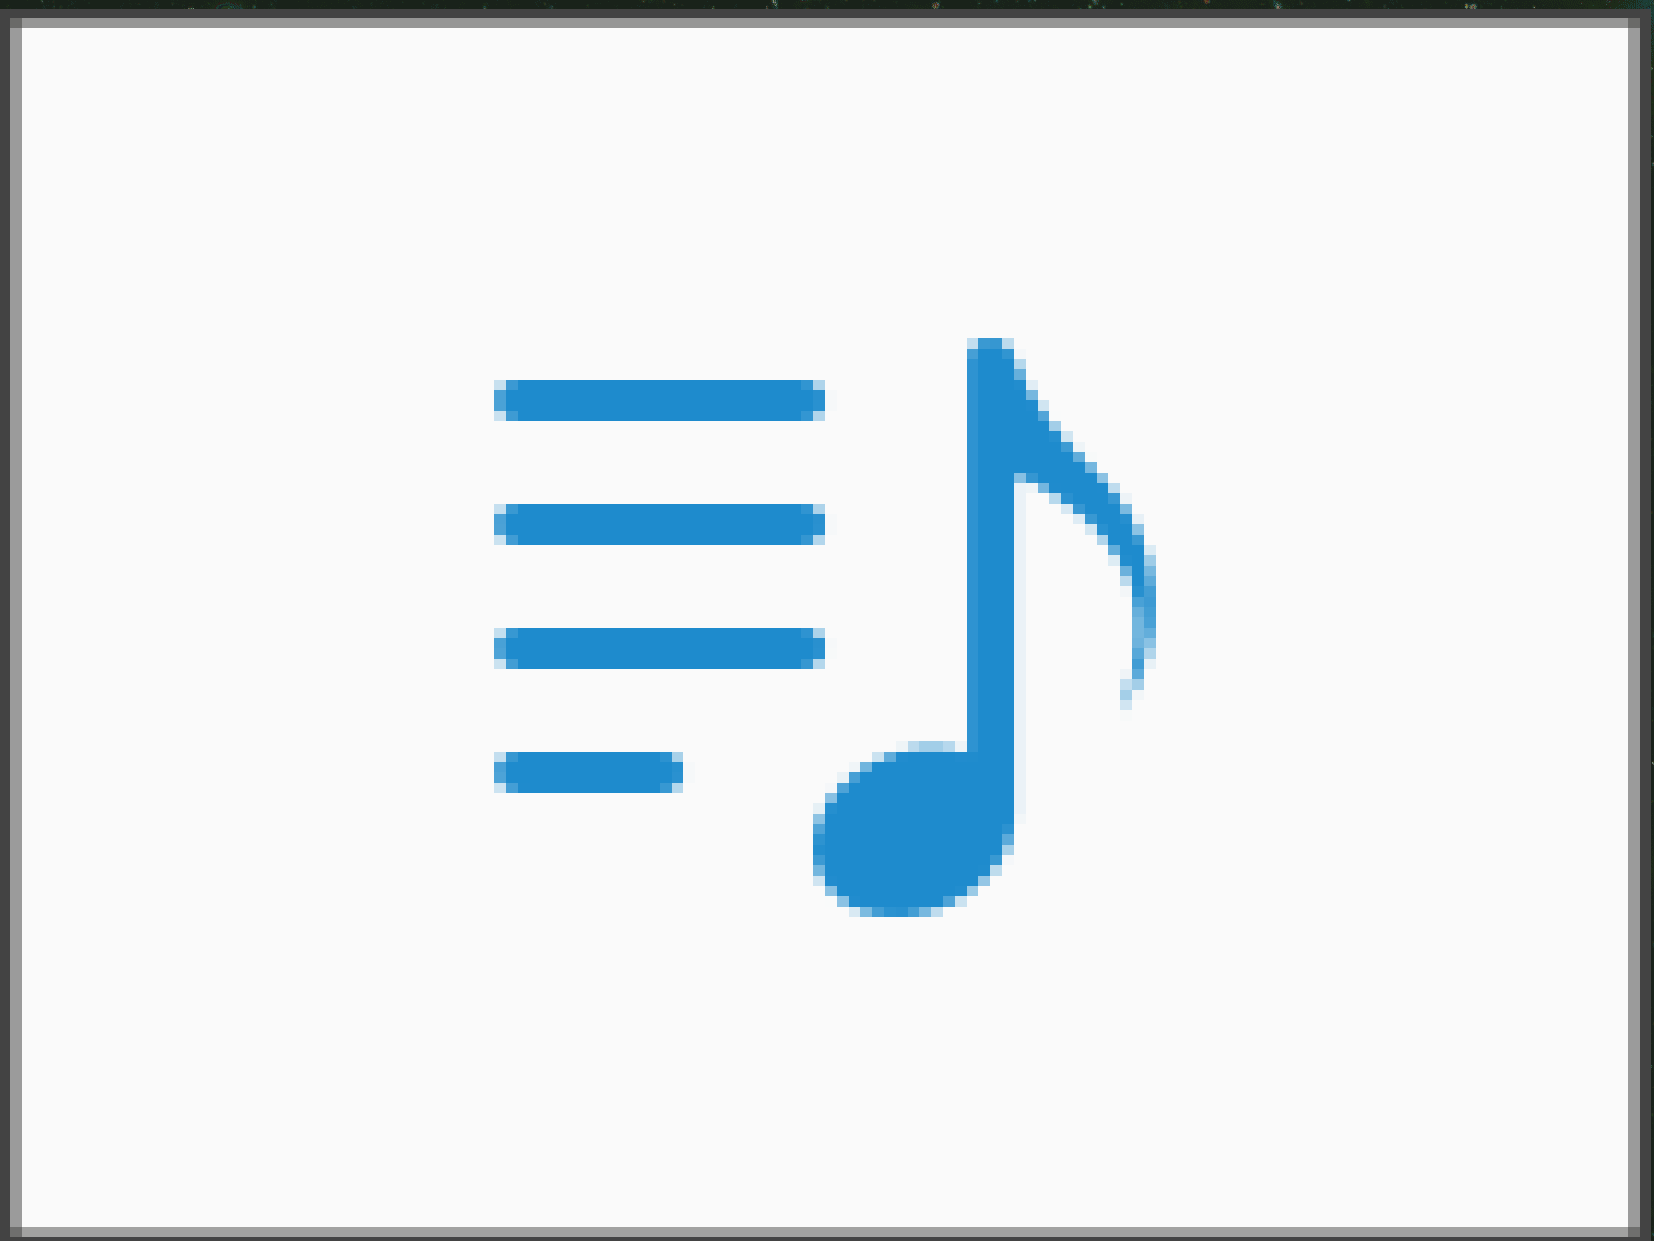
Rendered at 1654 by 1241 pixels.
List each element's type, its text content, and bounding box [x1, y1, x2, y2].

text_box RESEARCH [0, 0, 449, 8]
text_box [0, 8, 1653, 1241]
picture [449, 0, 1654, 1241]
